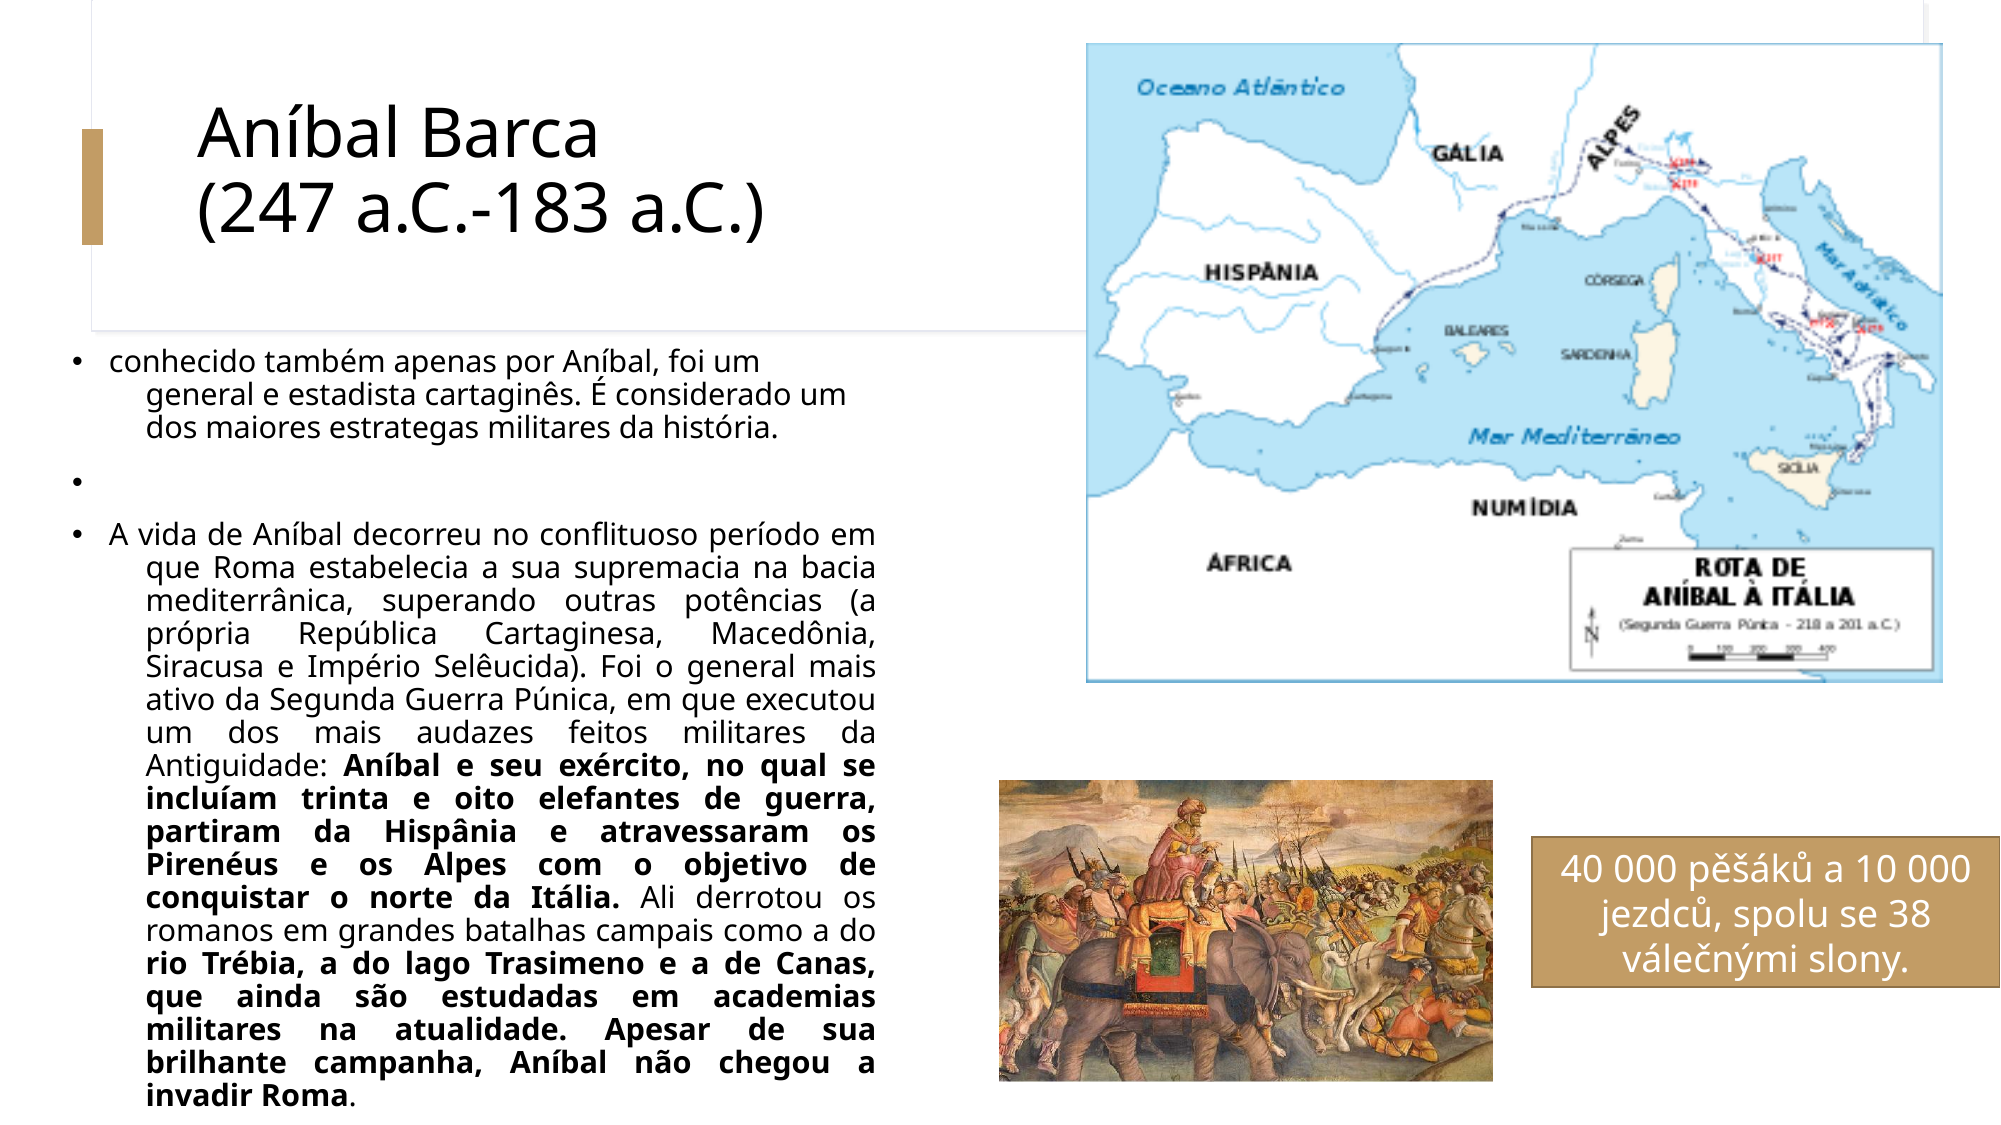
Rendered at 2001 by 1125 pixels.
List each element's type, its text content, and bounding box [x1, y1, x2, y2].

list conhecido também apenas por Aníbal, foi um general e estadista cartaginês. É considerado um dos maiores estrategas militares da história. A vida de Aníbal decorreu no conflituoso período em que Roma estabelecia a sua supremacia na bacia mediterrânica, superando outras potências (a própria República Cartaginesa, Macedônia, Siracusa e Império Selêucida). Foi o general mais ativo da Segunda Guerra Púnica, em que executou um dos mais audazes feitos militares da Antiguidade: Aníbal e seu exército, no qual se incluíam trinta e oito elefantes de guerra, partiram da Hispânia e atravessaram os Pirenéus e os Alpes com o objetivo de conquistar o norte da Itália. Ali derrotou os romanos em grandes batalhas campais como a do rio Trébia, a do lago Trasimeno e a de Canas, que ainda são estudadas em academias militares na atualidade. Apesar de sua brilhante campanha, Aníbal não chegou a invadir Roma. [57, 338, 892, 1125]
title Aníbal Barca​ (247 a.C.-183 a.C.) [183, 90, 1039, 256]
text_box 40 000 pěšáků a 10 000 jezdců, spolu se 38 válečnými slony. [1532, 837, 2000, 987]
picture [999, 780, 1493, 1082]
picture [1086, 43, 1943, 683]
